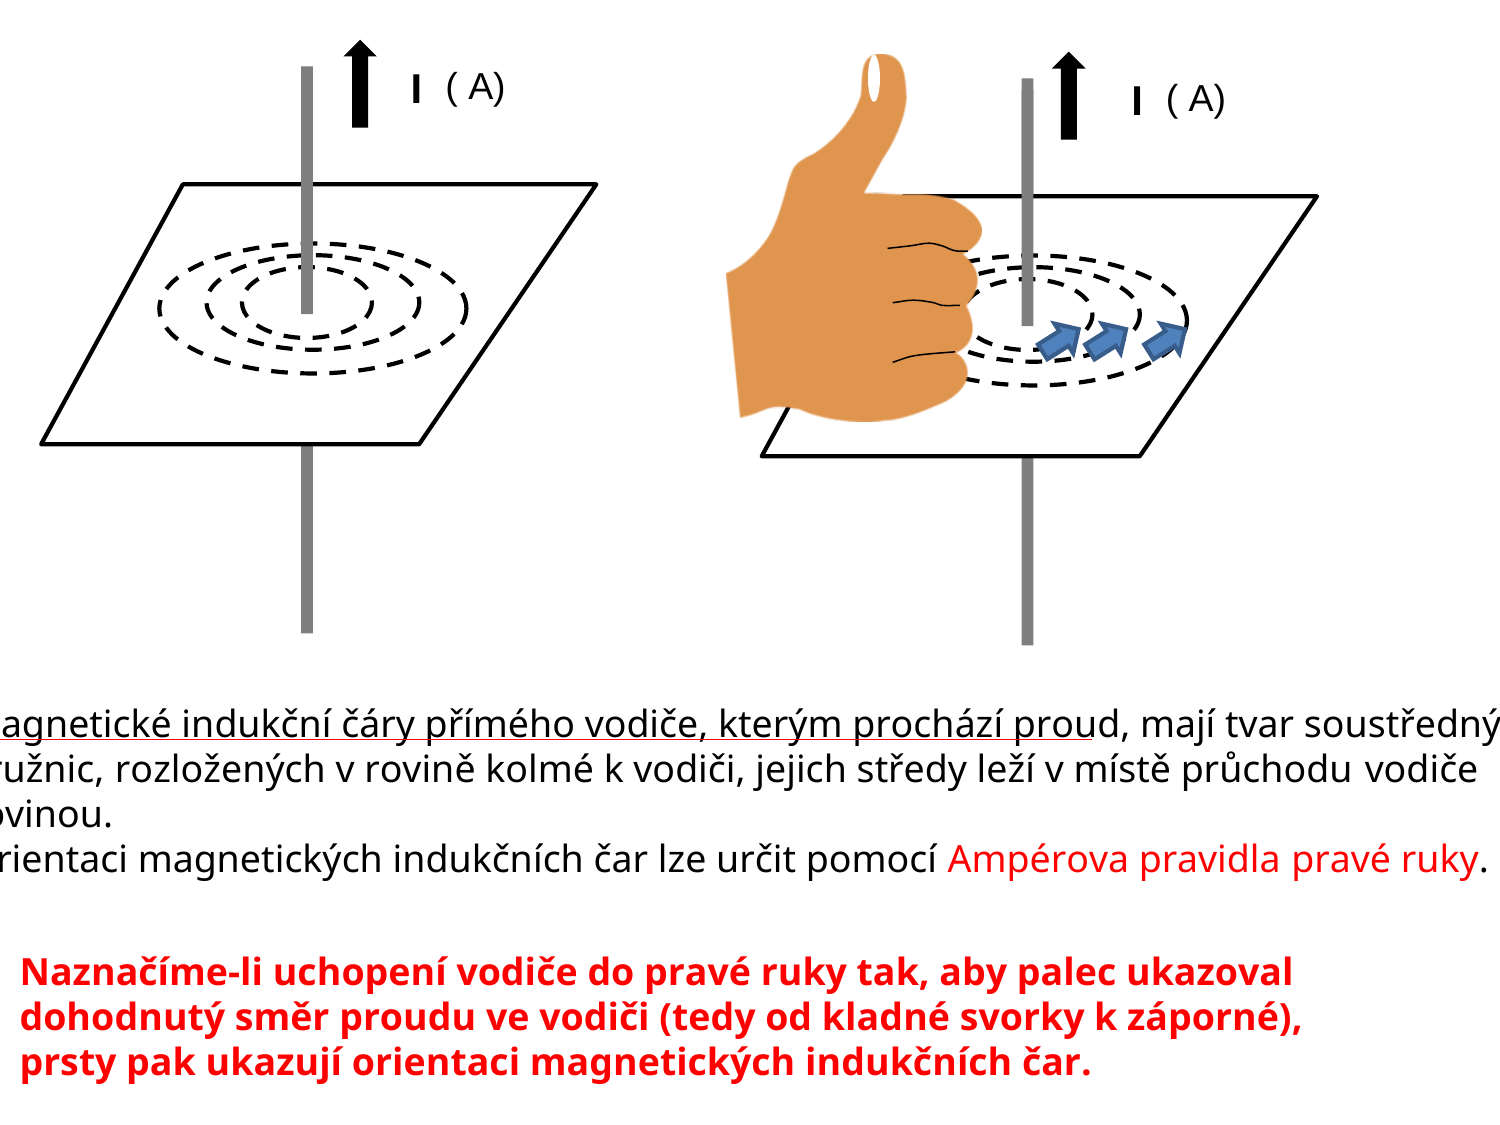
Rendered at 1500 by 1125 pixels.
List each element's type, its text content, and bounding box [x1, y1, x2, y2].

text_box ( A) [1151, 66, 1242, 127]
text_box [1056, 54, 1081, 138]
text_box I [395, 54, 438, 121]
text_box [41, 66, 597, 634]
text_box [761, 78, 1317, 646]
text_box [867, 54, 880, 102]
text_box I [1116, 66, 1158, 132]
text_box Magnetické indukční čáry přímého vodiče, kterým prochází proud, mají tvar soustředných kružnic, rozložených v rovině kolmé k vodiči, jejich středy leží v místě průchodu vodiče rovinou. Orientaci magnetických indukčních čar lze určit pomocí Ampérova pravidla pravé ruky. [0, 692, 1500, 888]
picture [726, 54, 982, 422]
text_box Naznačíme-li uchopení vodiče do pravé ruky tak, aby palec ukazoval dohodnutý směr proudu ve vodiči (tedy od kladné svorky k záporné), prsty pak ukazují orientaci magnetických indukčních čar. [4, 940, 1319, 1091]
text_box ( A) [430, 54, 521, 116]
text_box [348, 42, 372, 126]
